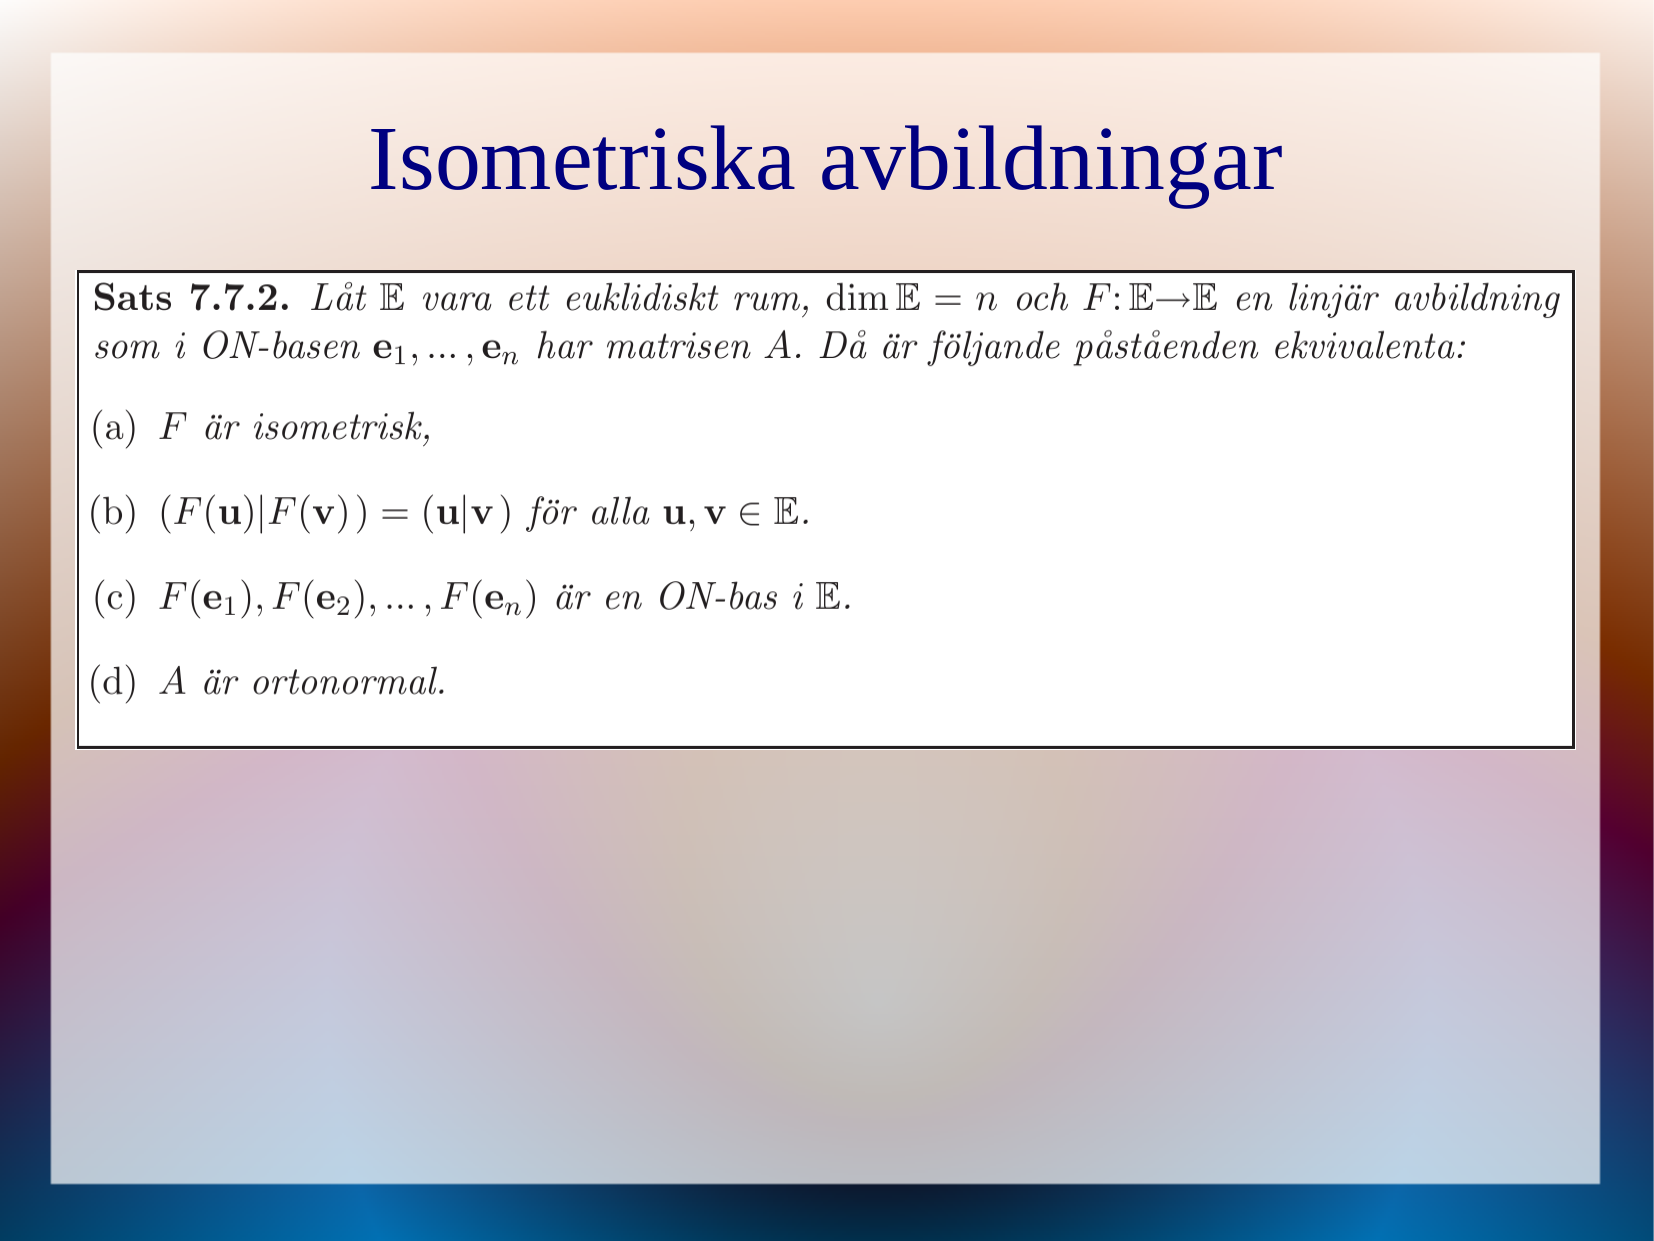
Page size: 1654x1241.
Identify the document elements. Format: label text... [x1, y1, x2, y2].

picture [0, 0, 1654, 1241]
title Isometriska avbildningar [82, 62, 1571, 255]
